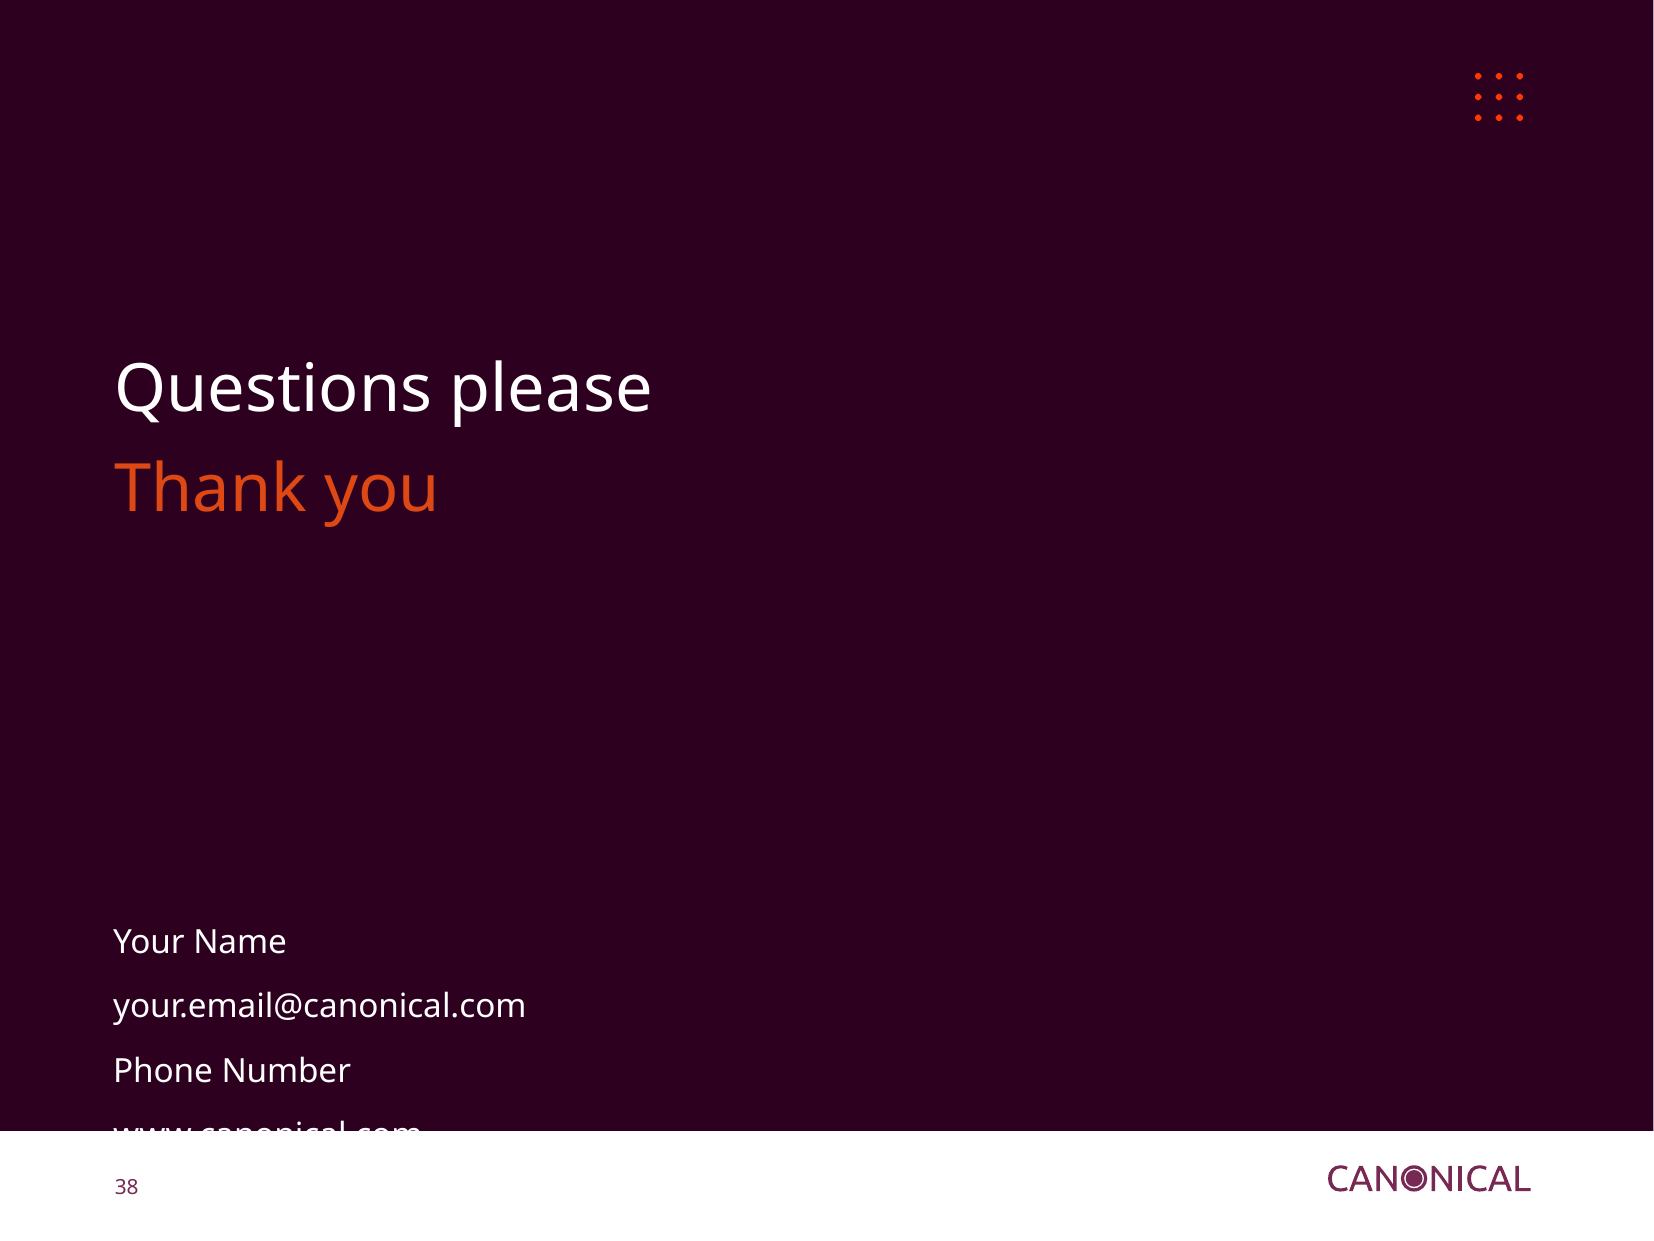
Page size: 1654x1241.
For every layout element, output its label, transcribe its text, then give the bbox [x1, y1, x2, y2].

title Questions please Thank you [114, 352, 863, 510]
picture [0, 0, 1654, 1131]
list Your Name your.email@canonical.com Phone Number www.canonical.com [113, 913, 817, 1241]
